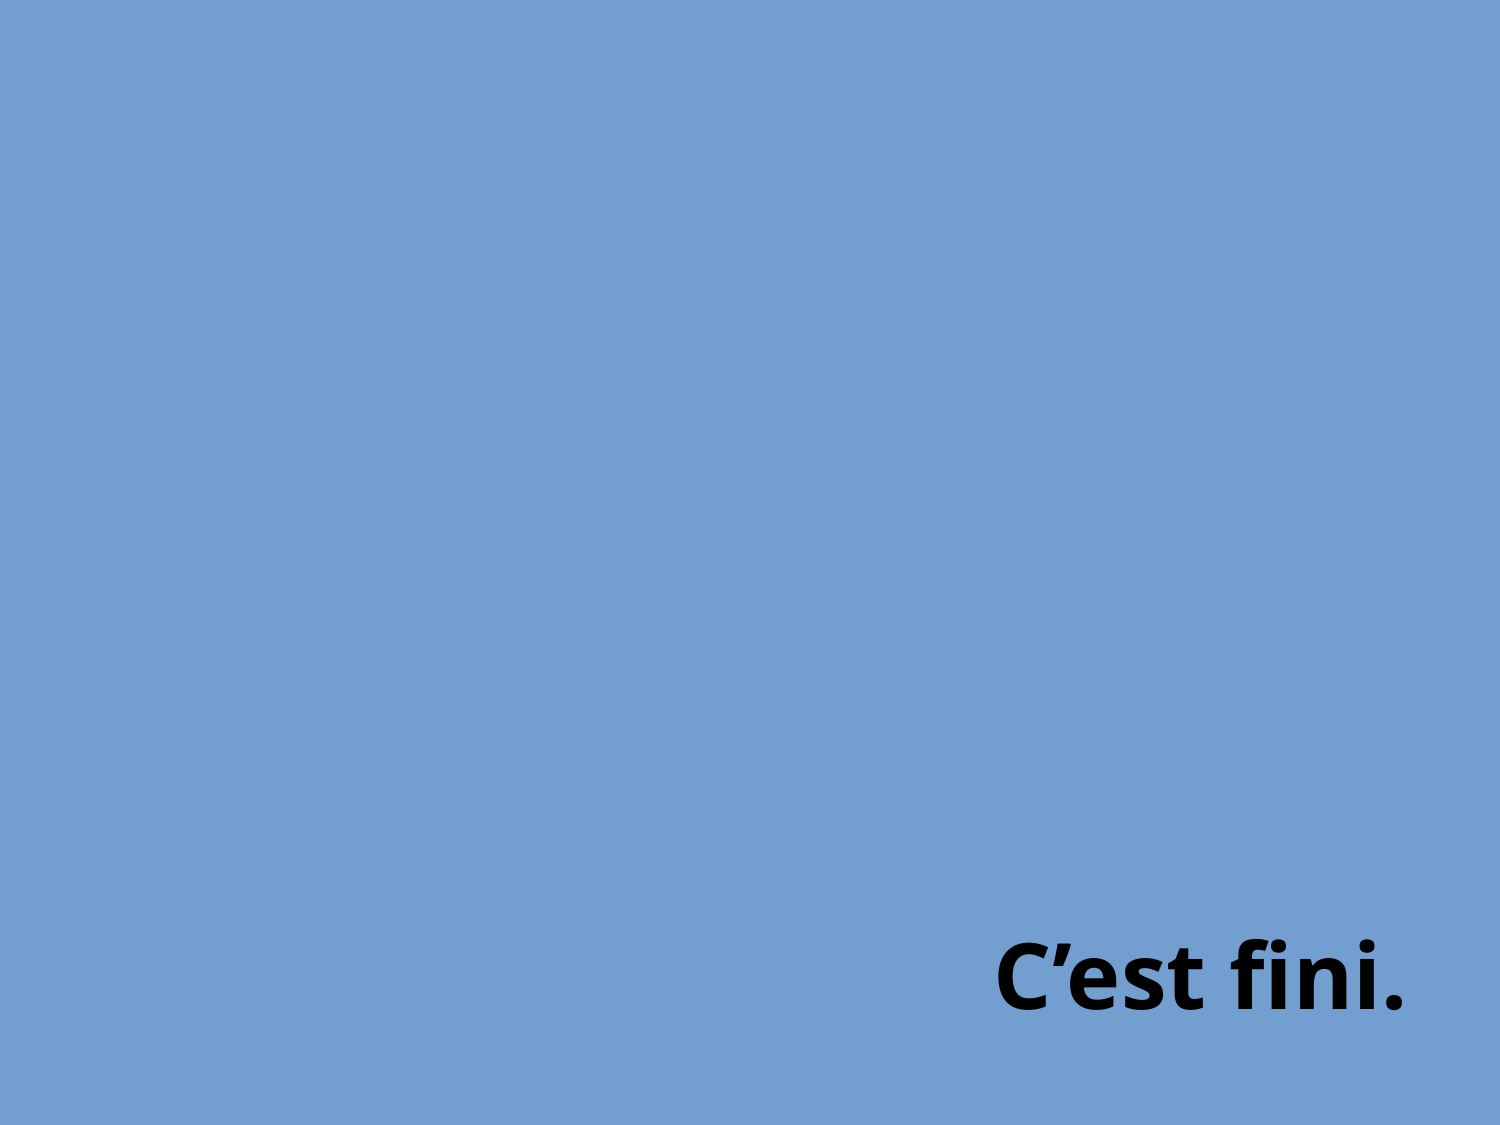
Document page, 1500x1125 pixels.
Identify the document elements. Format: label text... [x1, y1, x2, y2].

text_box C’est fini. [937, 878, 1465, 1067]
